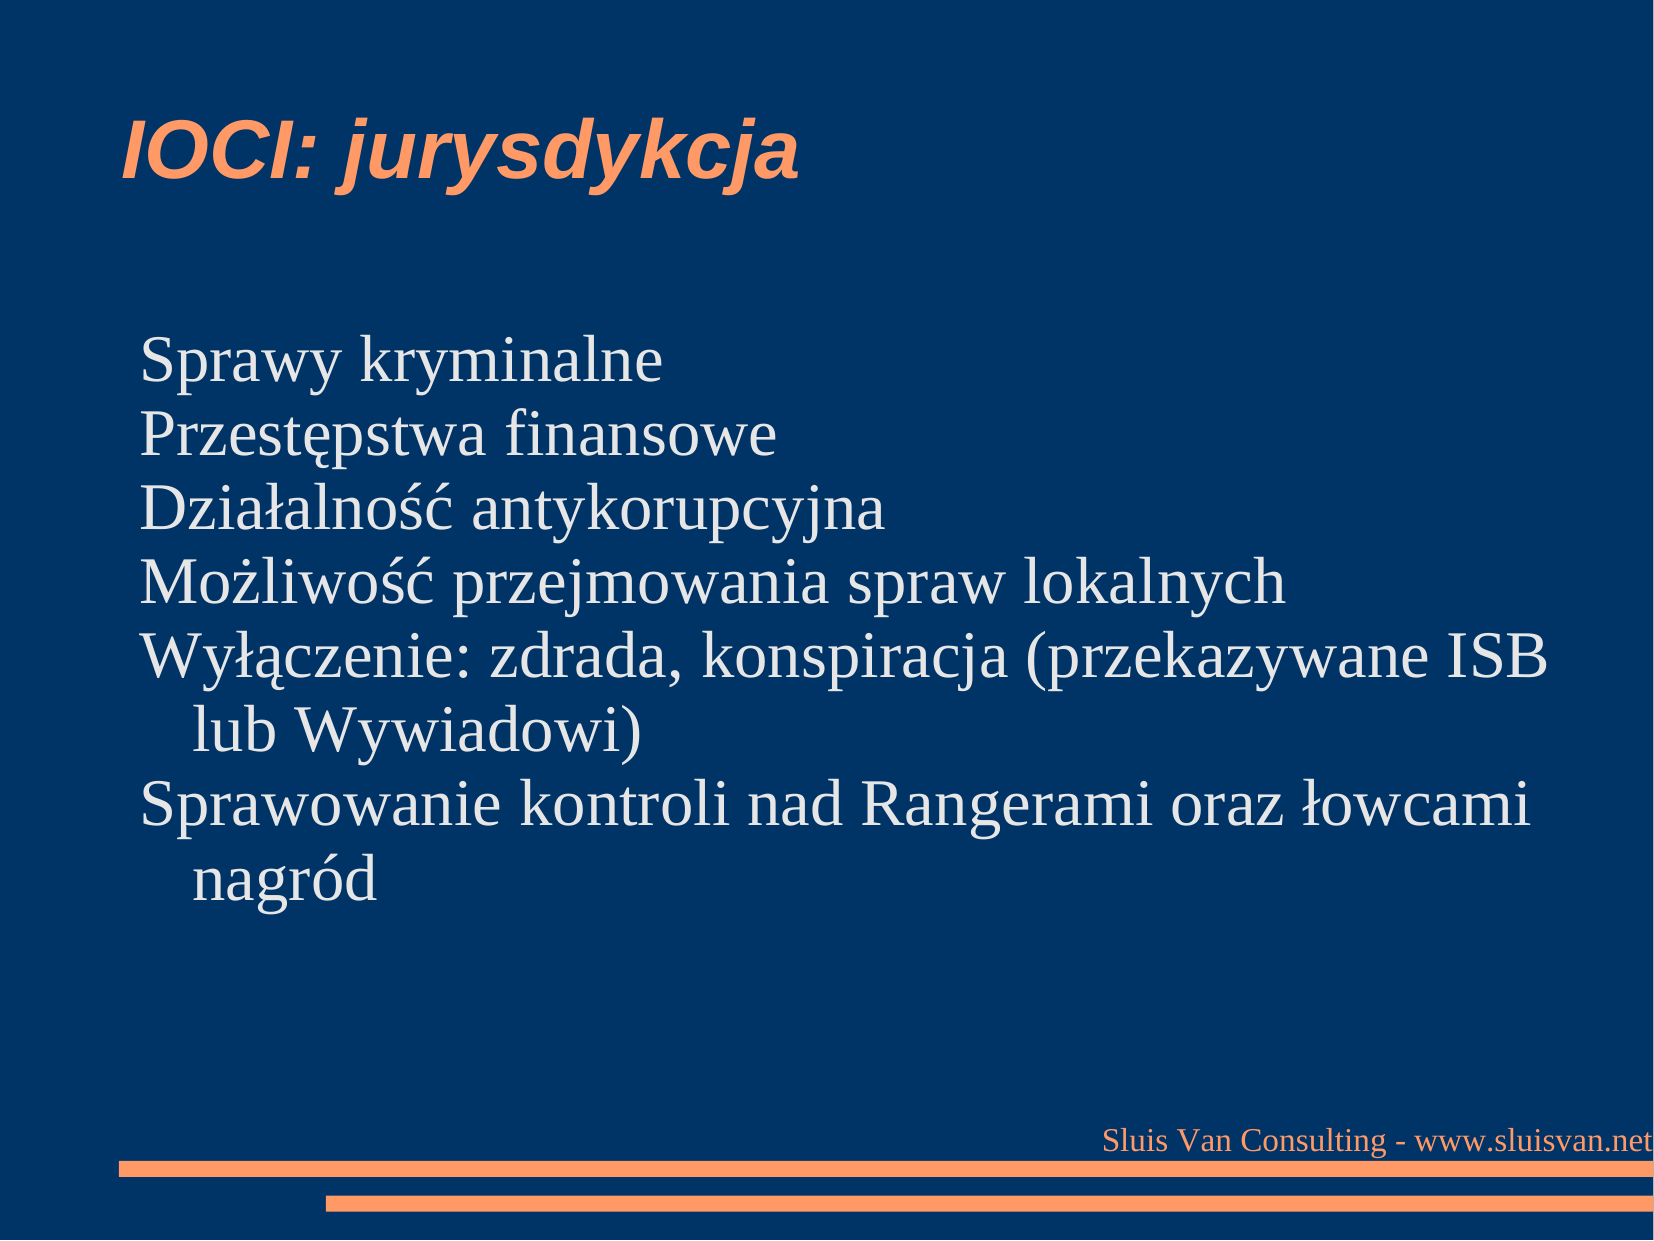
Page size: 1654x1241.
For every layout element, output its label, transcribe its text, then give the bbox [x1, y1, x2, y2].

title IOCI: jurysdykcja [121, 46, 1534, 254]
list Sprawy kryminalne Przestępstwa finansowe Działalność antykorupcyjna Możliwość przejmowania spraw lokalnych Wyłączenie: zdrada, konspiracja (przekazywane ISB lub Wywiadowi) Sprawowanie kontroli nad Rangerami oraz łowcami nagród [121, 322, 1561, 1133]
